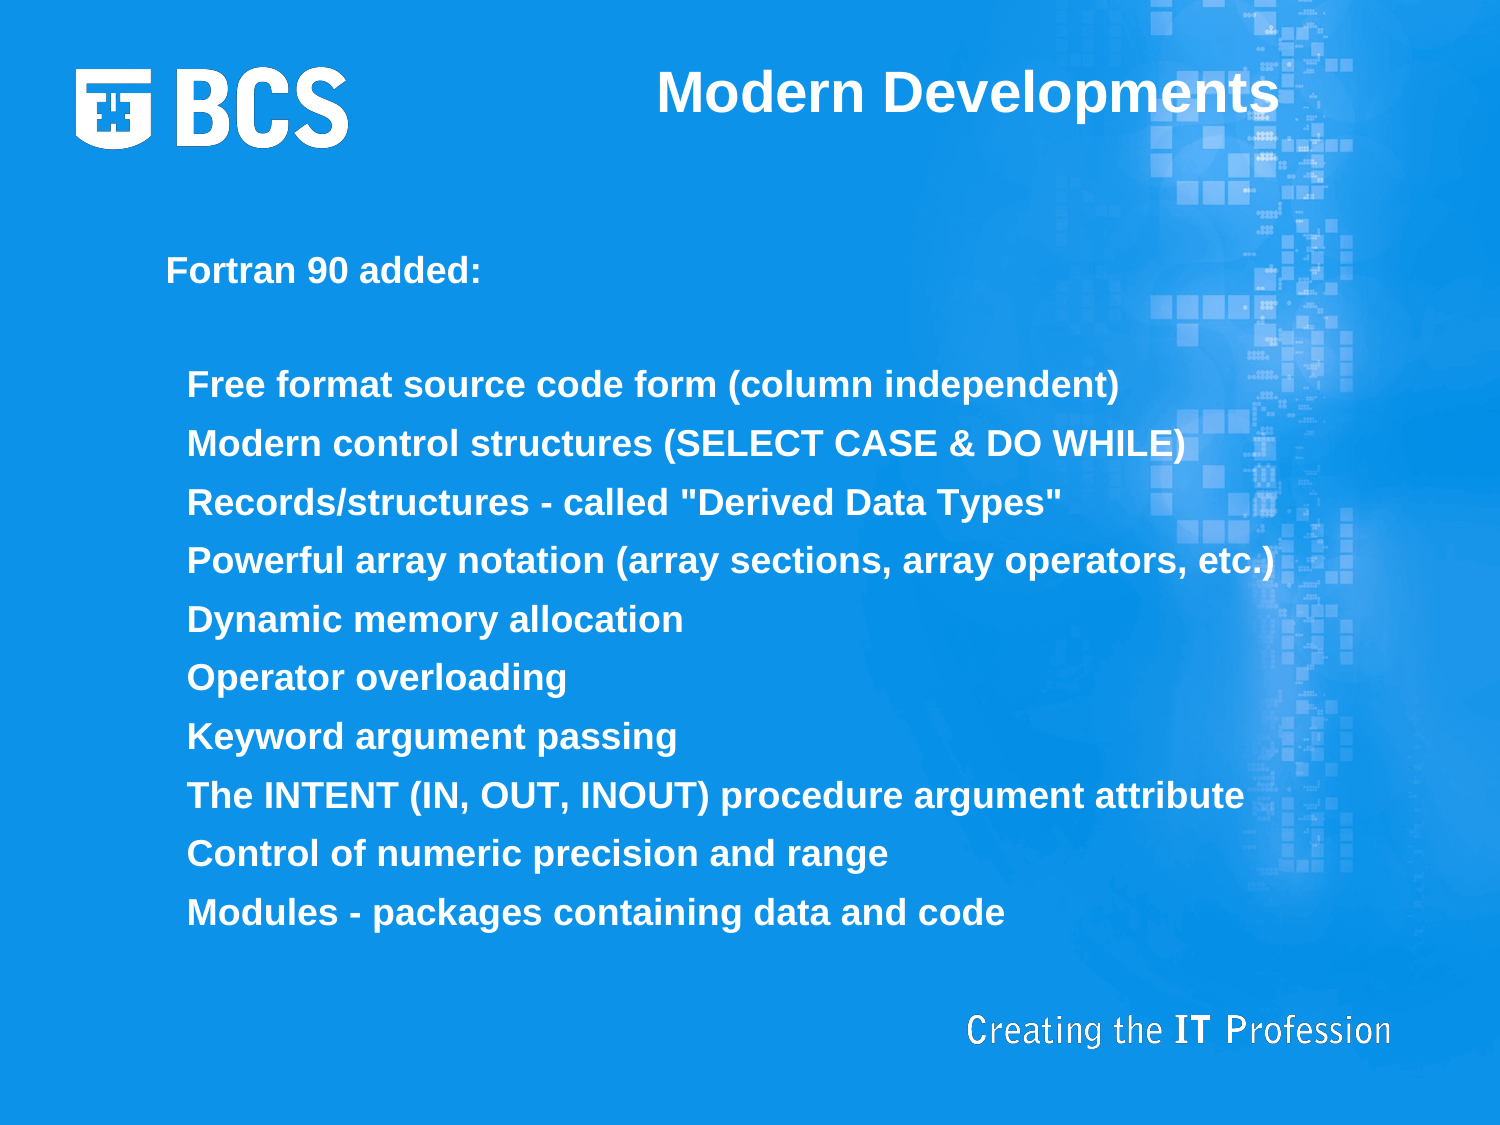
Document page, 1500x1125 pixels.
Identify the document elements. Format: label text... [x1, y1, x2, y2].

subtitle Fortran 90 added: Free format source code form (column independent) Modern control structures (SELECT CASE & DO WHILE) Records/structures - called "Derived Data Types" Powerful array notation (array sections, array operators, etc.) Dynamic memory allocation Operator overloading Keyword argument passing The INTENT (IN, OUT, INOUT) procedure argument attribute Control of numeric precision and range Modules - packages containing data and code [90, 163, 1390, 1023]
picture [0, 0, 1500, 1125]
title Modern Developments [561, 29, 1377, 160]
